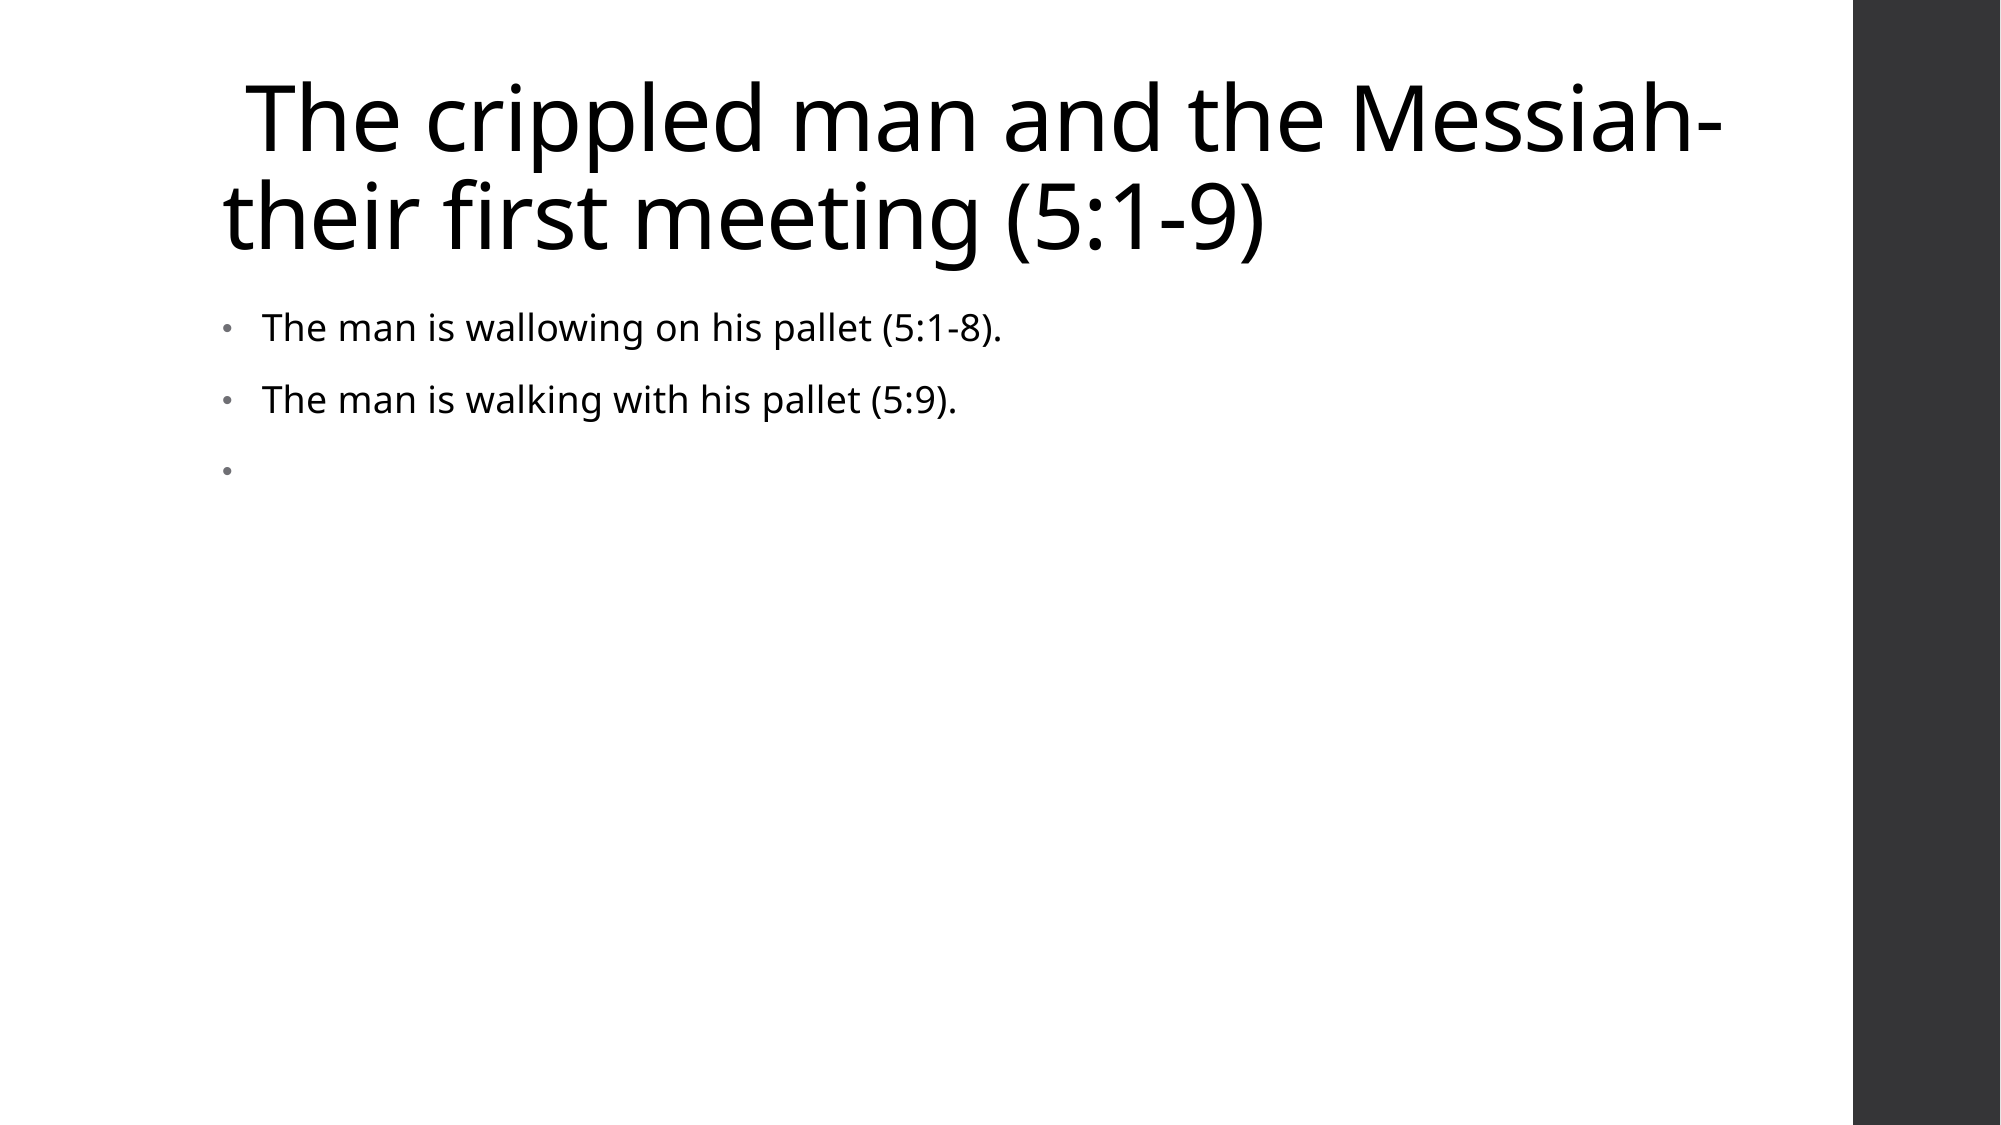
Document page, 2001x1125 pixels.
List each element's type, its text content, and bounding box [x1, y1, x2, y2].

title The crippled man and the Messiah-their first meeting (5:1-9) [206, 60, 1797, 278]
list The man is wallowing on his pallet (5:1-8). The man is walking with his pallet (5:9). [206, 299, 1617, 1014]
